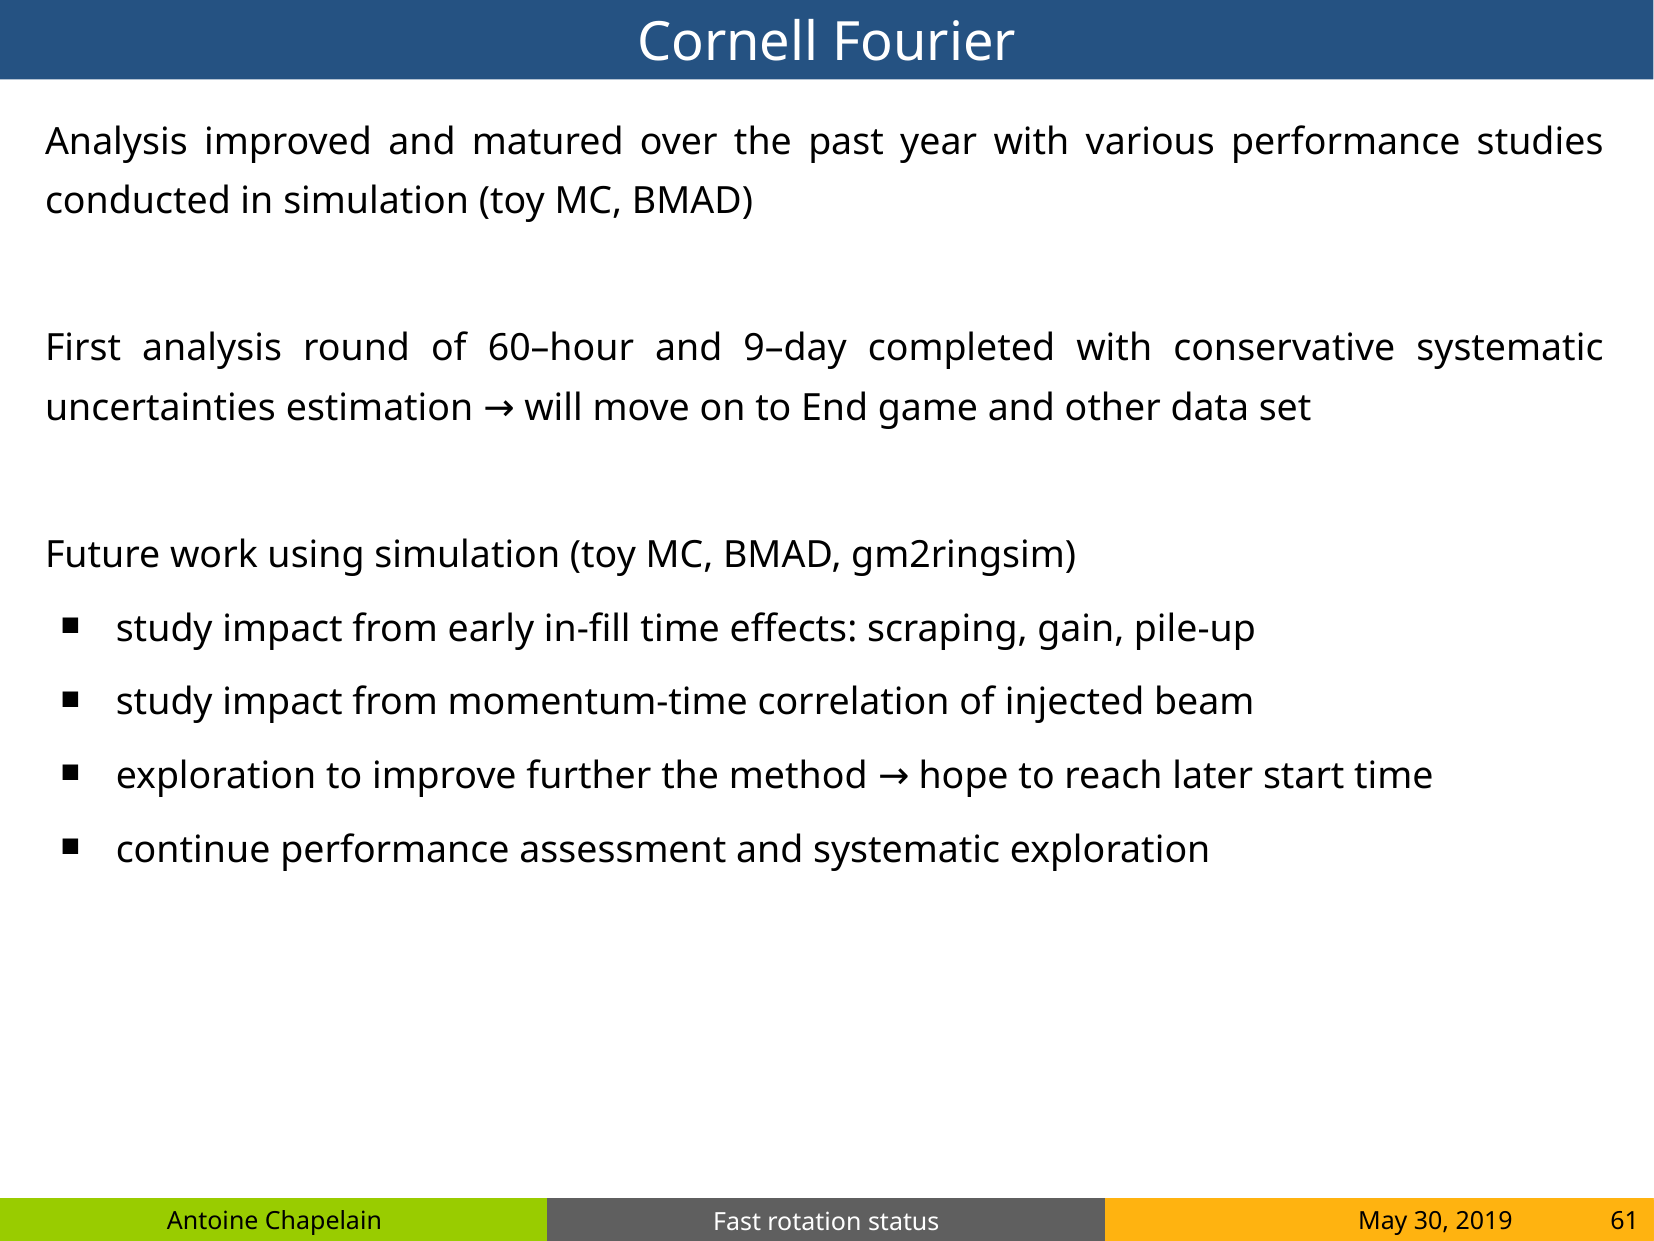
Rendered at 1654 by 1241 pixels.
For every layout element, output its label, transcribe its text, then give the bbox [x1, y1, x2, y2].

title Cornell Fourier [0, 0, 1654, 80]
list Analysis improved and matured over the past year with various performance studies conducted in simulation (toy MC, BMAD) First analysis round of 60–hour and 9–day completed with conservative systematic uncertainties estimation → will move on to End game and other data set Future work using simulation (toy MC, BMAD, gm2ringsim) study impact from early in-fill time effects: scraping, gain, pile-up study impact from momentum-time correlation of injected beam exploration to improve further the method → hope to reach later start time continue performance assessment and systematic exploration [45, 106, 1606, 1186]
